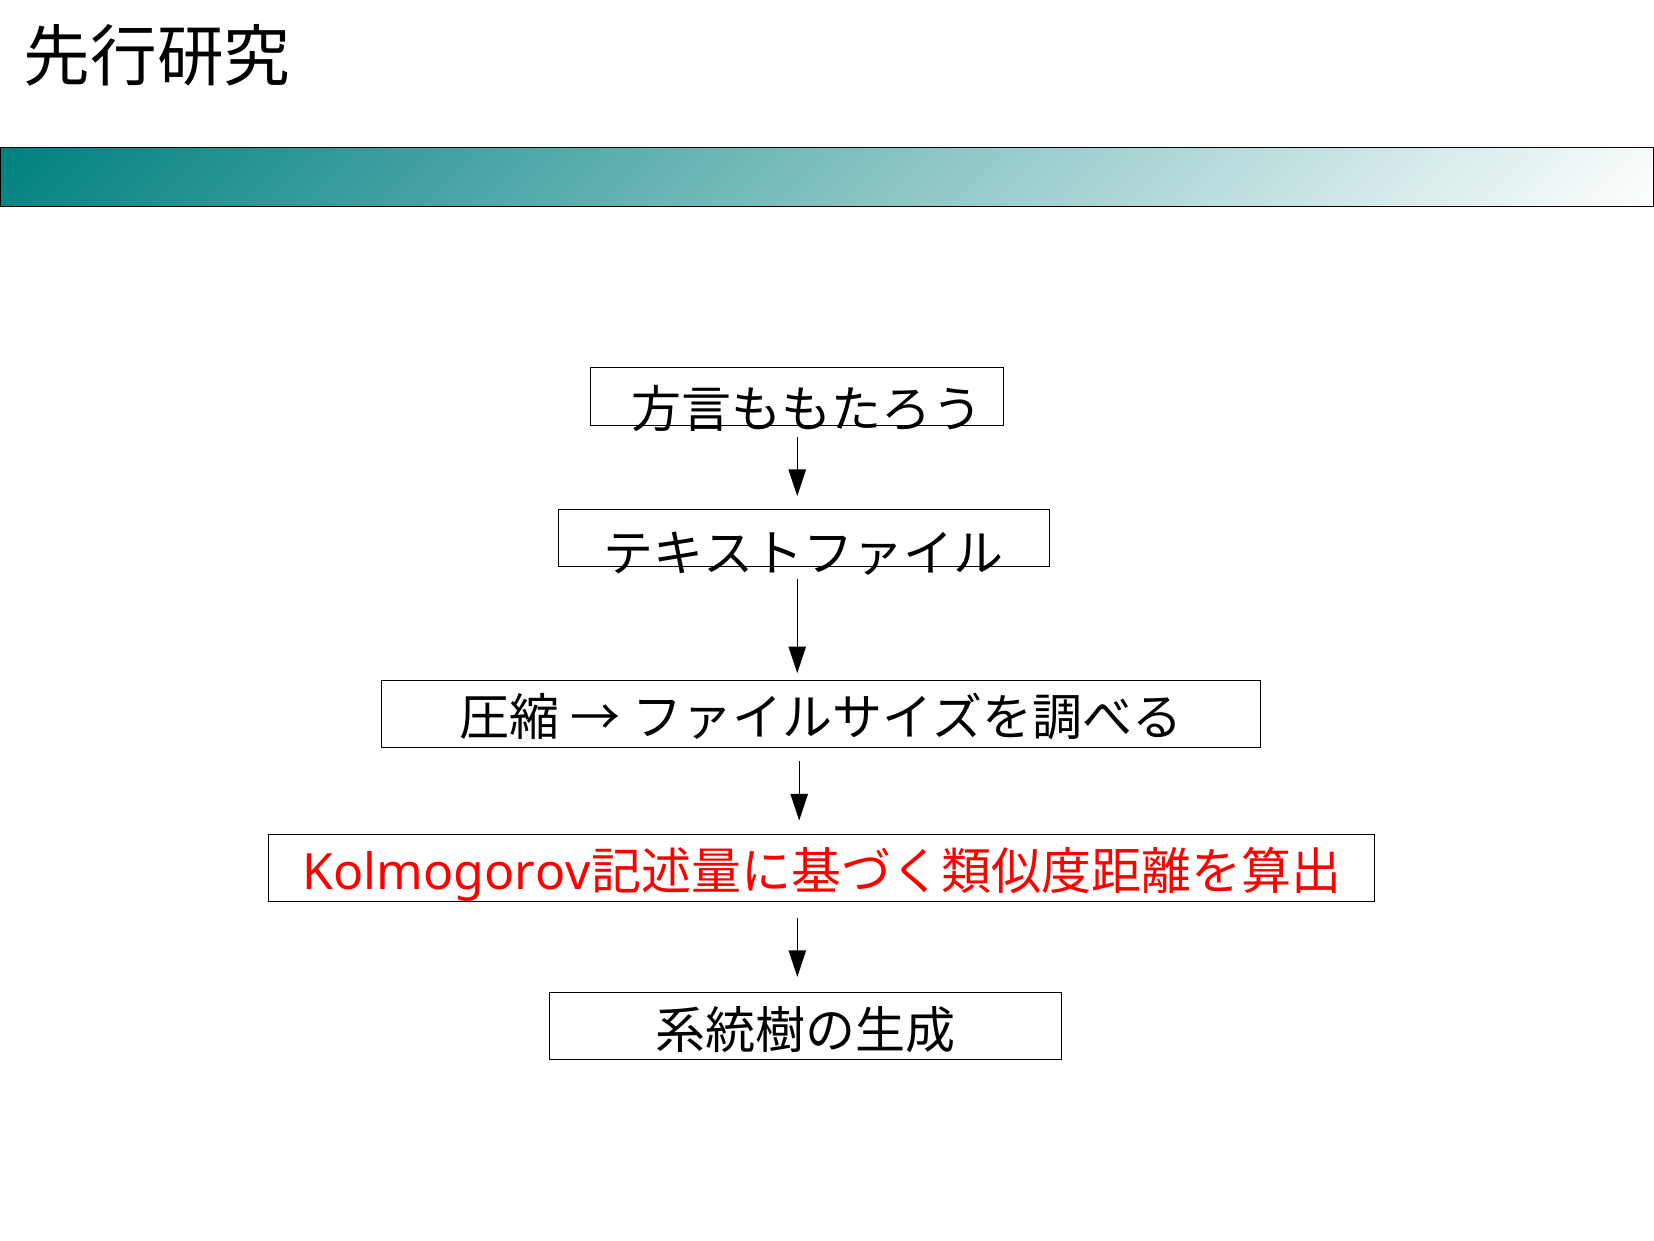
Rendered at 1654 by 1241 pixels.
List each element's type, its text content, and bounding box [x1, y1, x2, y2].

title 先行研究 [23, 29, 562, 182]
text_box Kolmogorov記述量に基づく類似度距離を算出 [268, 834, 1375, 902]
text_box テキストファイル [589, 506, 1058, 576]
text_box 系統樹の生成 [549, 992, 1062, 1060]
text_box 圧縮 → ファイルサイズを調べる [381, 680, 1261, 748]
text_box テキストファイル [589, 510, 1049, 566]
text_box 方言ももたろう [617, 362, 1021, 433]
